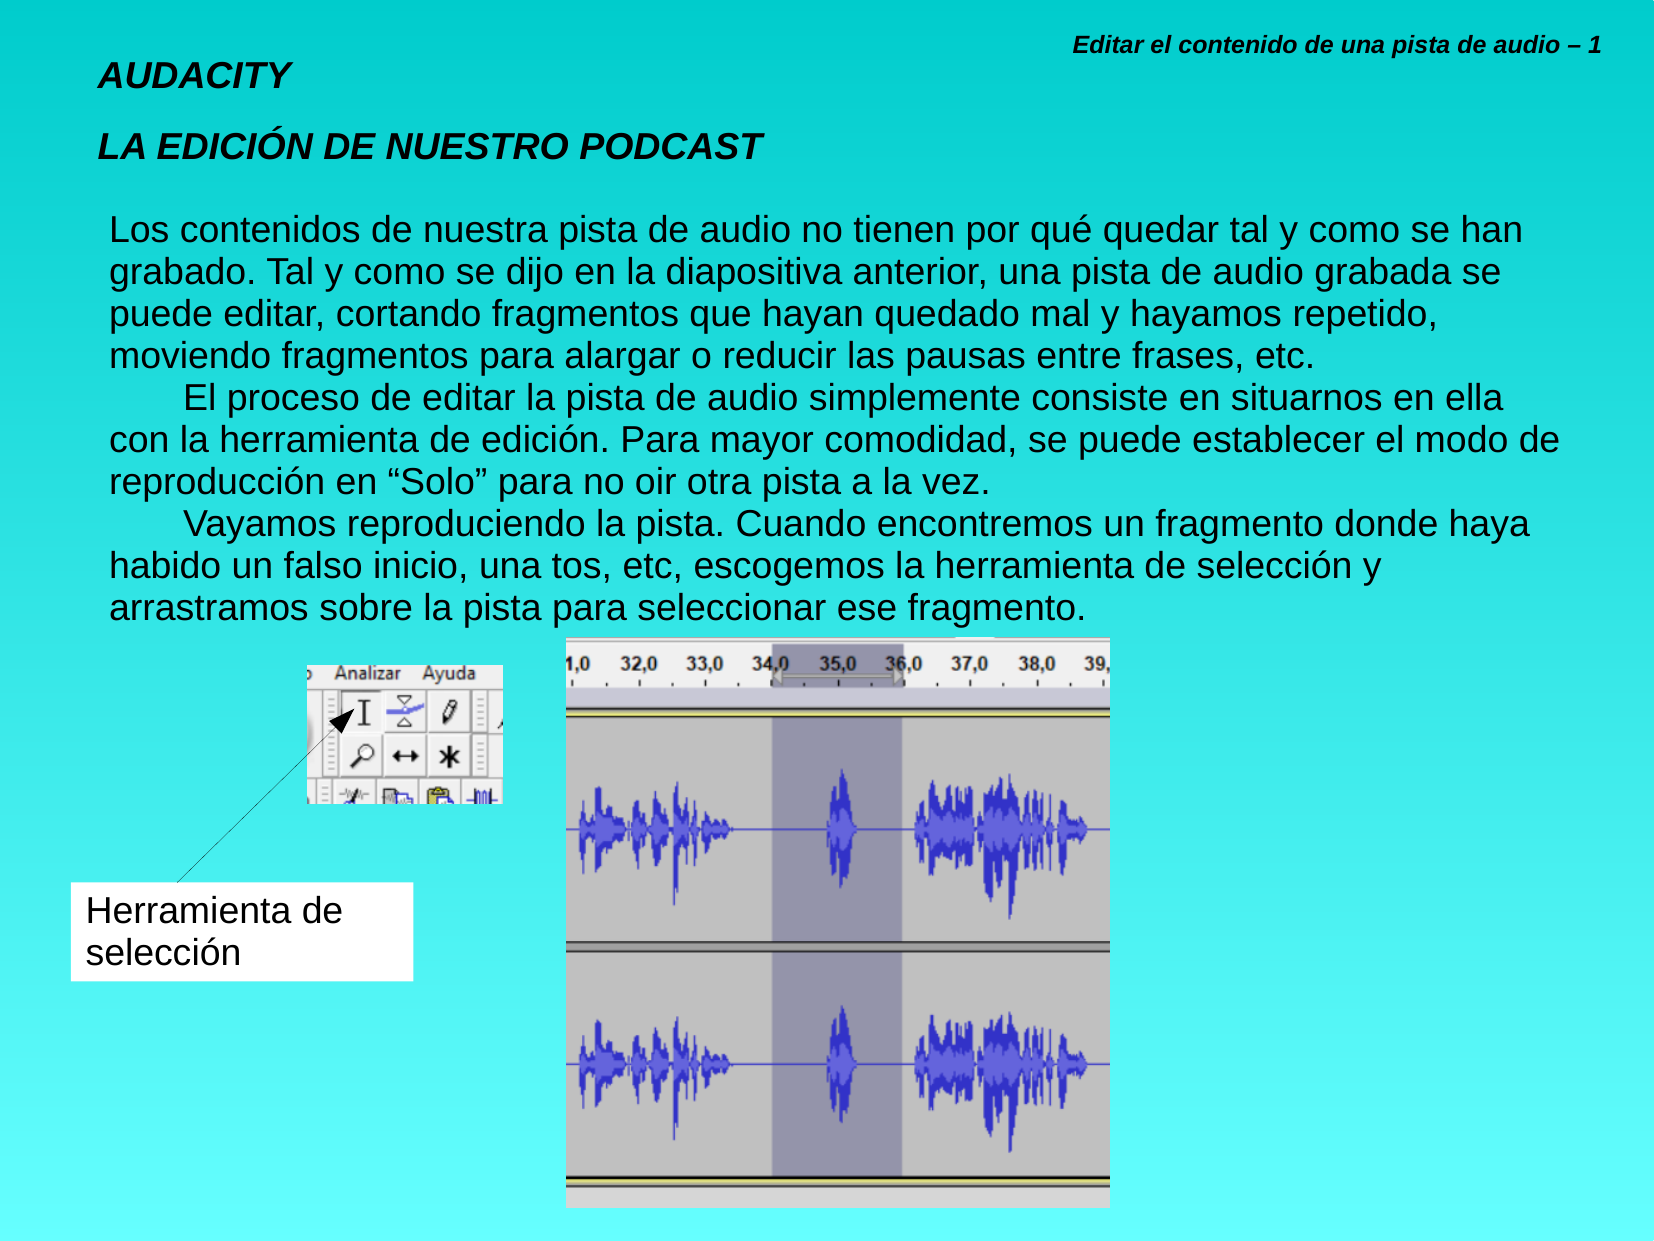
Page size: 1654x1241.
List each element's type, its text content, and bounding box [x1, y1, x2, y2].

text_box Herramienta de selección [70, 882, 414, 981]
text_box Editar el contenido de una pista de audio – 1 [992, 23, 1619, 67]
picture [566, 637, 1110, 1208]
text_box AUDACITY [82, 47, 674, 104]
text_box LA EDICIÓN DE NUESTRO PODCAST [82, 118, 792, 189]
picture [307, 665, 503, 804]
text_box Los contenidos de nuestra pista de audio no tienen por qué quedar tal y como se han grabado. Tal y como se dijo en la diapositiva anterior, una pista de audio grabada se puede editar, cortando fragmentos que hayan quedado mal y hayamos repetido, moviendo fragmentos para alargar o reducir las pausas entre frases, etc. El proceso de editar la pista de audio simplemente consiste en situarnos en ella con la herramienta de edición. Para mayor comodidad, se puede establecer el modo de reproducción en “Solo” para no oir otra pista a la vez. Vayamos reproduciendo la pista. Cuando encontremos un fragmento donde haya habido un falso inicio, una tos, etc, escogemos la herramienta de selección y arrastramos sobre la pista para seleccionar ese fragmento. [94, 200, 1583, 631]
